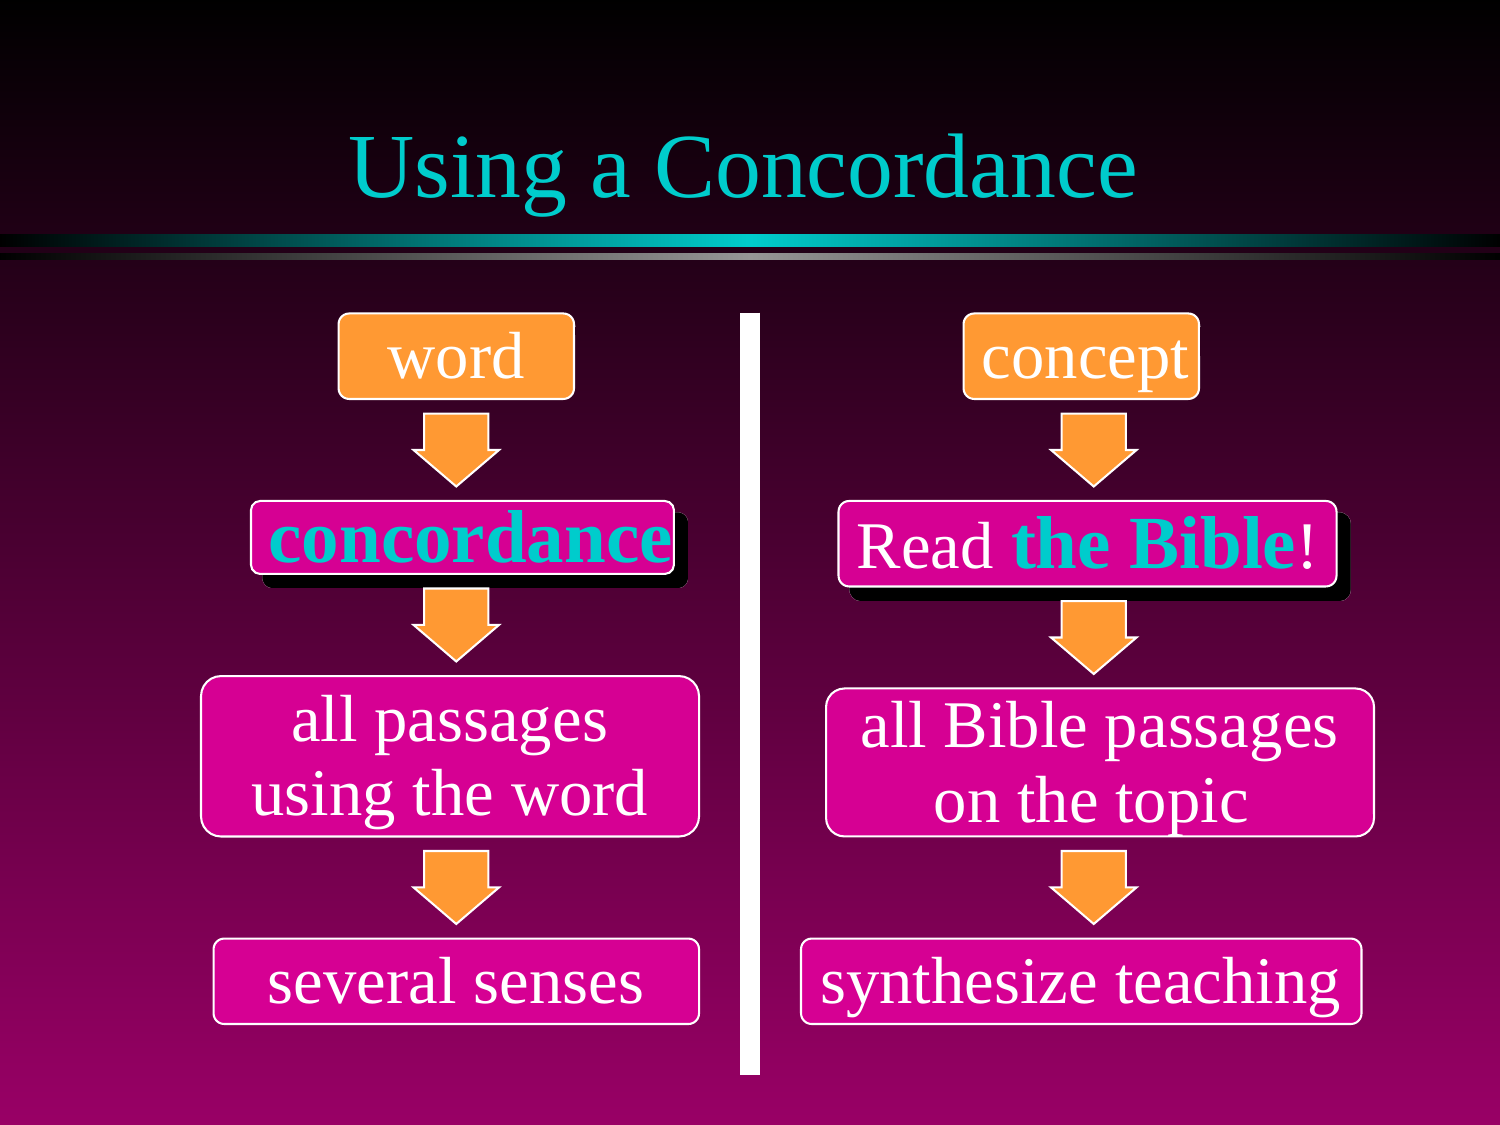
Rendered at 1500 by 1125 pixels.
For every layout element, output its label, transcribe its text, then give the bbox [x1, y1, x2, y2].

text_box several senses [213, 938, 700, 1025]
text_box word [338, 313, 575, 399]
text_box all passages using the word [201, 676, 700, 837]
text_box [413, 588, 500, 662]
text_box [1051, 413, 1137, 487]
text_box concordance [250, 500, 674, 574]
text_box [413, 413, 500, 487]
text_box [1051, 850, 1137, 924]
text_box [413, 850, 500, 924]
text_box synthesize teaching [801, 938, 1362, 1025]
text_box Read the Bible! [838, 500, 1337, 587]
text_box concept [963, 313, 1199, 399]
text_box [1051, 601, 1137, 674]
title Using a Concordance [99, 37, 1388, 225]
text_box all Bible passages on the topic [826, 688, 1375, 837]
